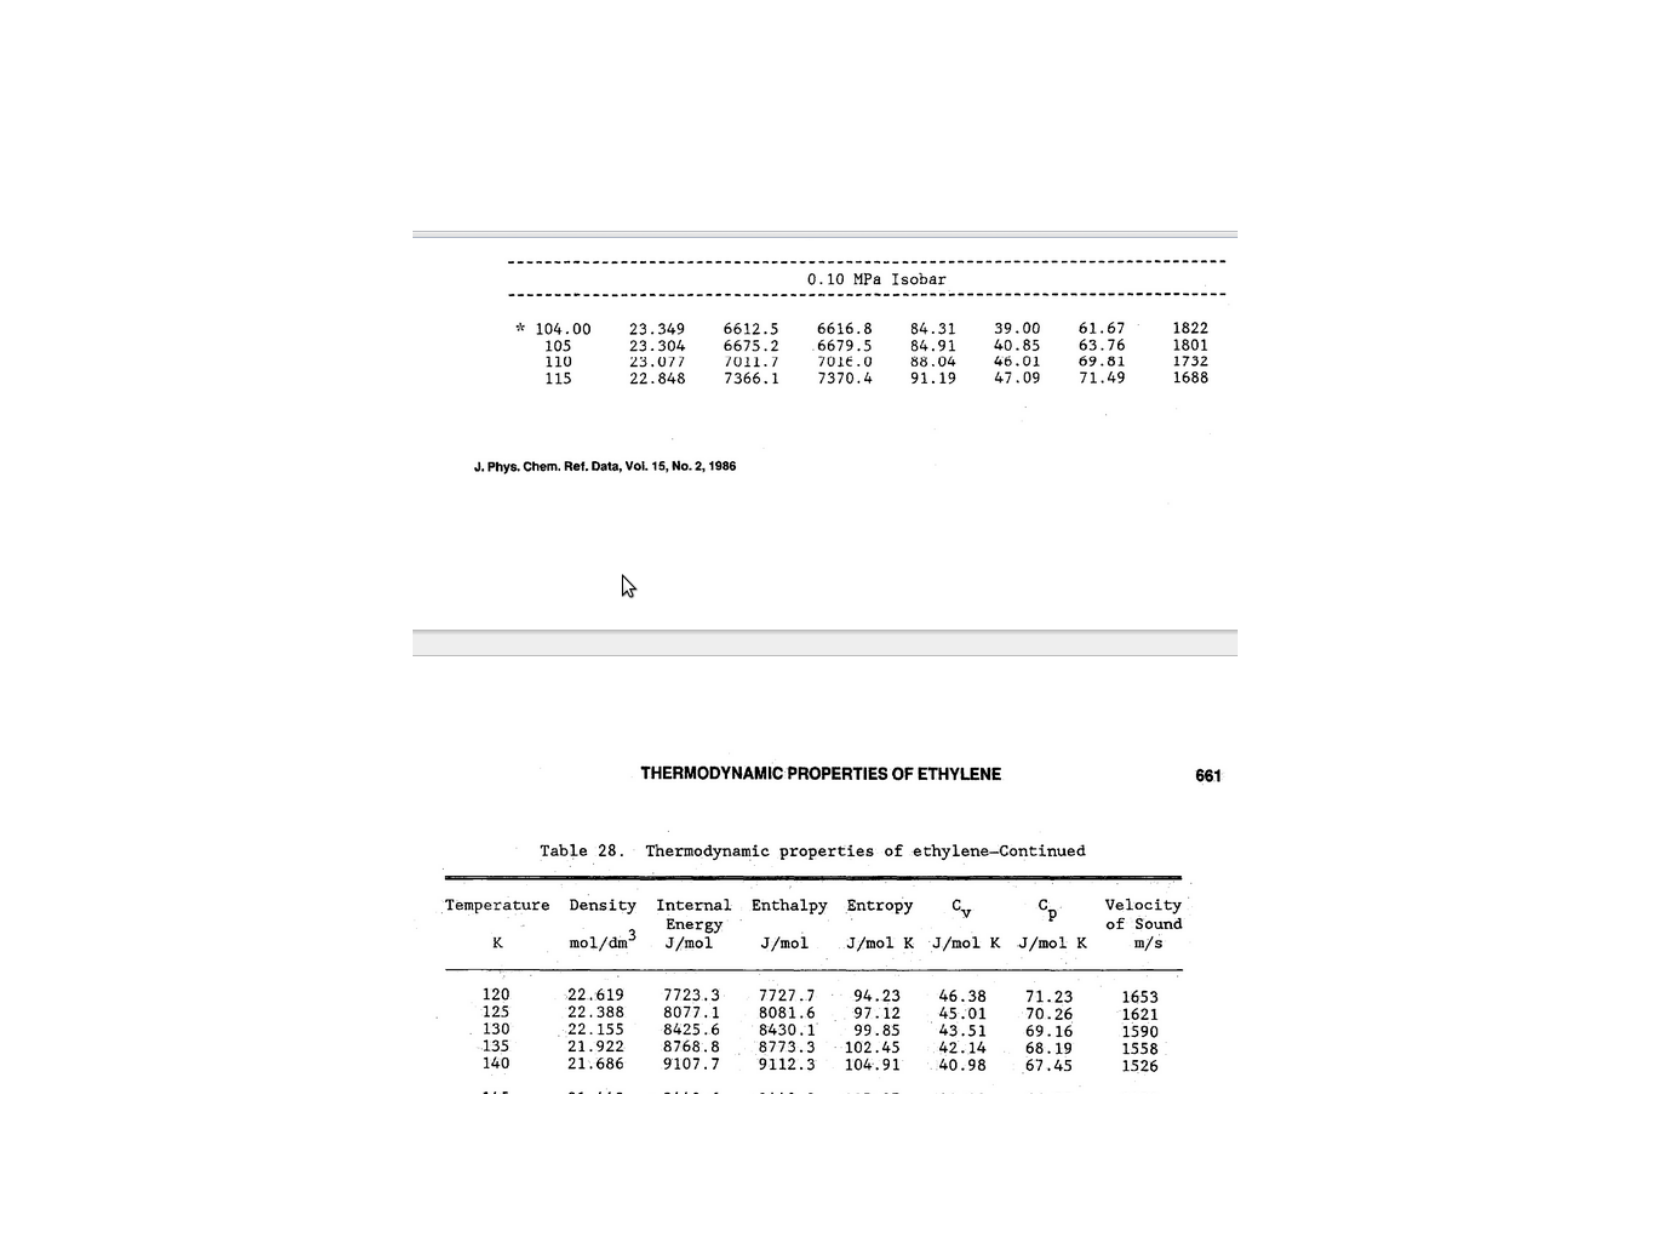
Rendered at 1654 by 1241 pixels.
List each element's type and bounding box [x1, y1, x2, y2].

picture [412, 225, 1238, 1126]
